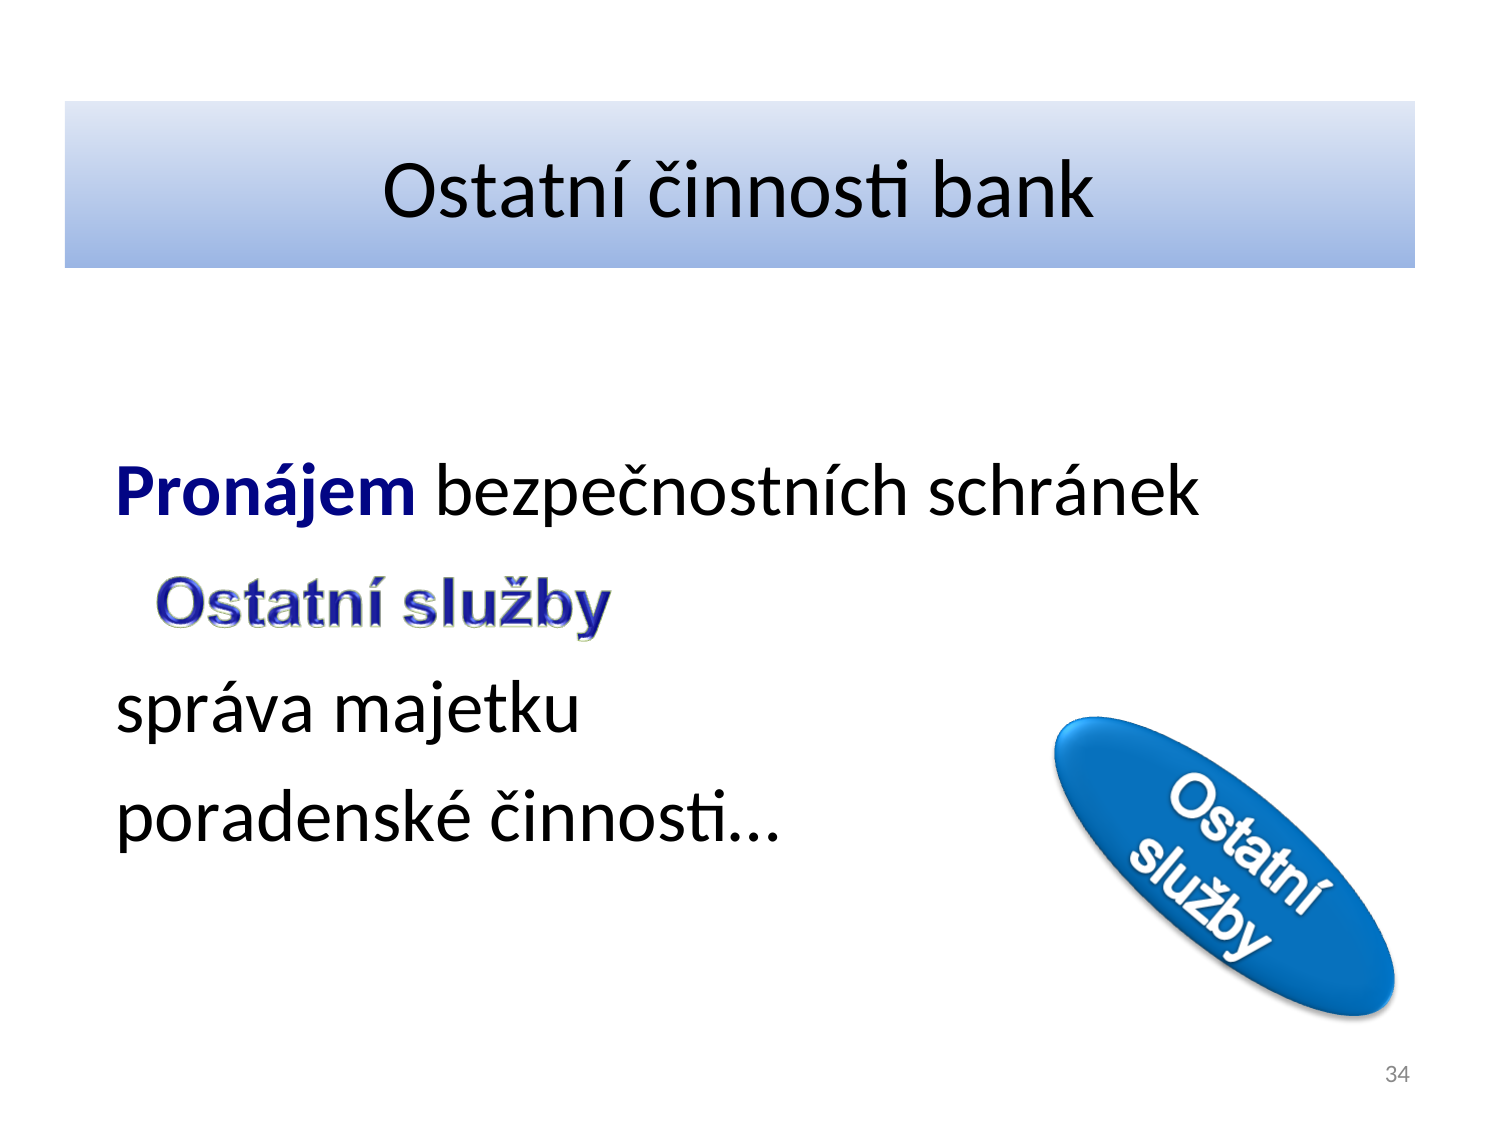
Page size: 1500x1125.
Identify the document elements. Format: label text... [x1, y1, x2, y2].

title Ostatní činnosti bank [64, 101, 1415, 268]
picture [112, 538, 651, 652]
list Pronájem bezpečnostních schránek správa majetku poradenské činnosti… [100, 432, 1451, 1082]
text_box <číslo> [1074, 1042, 1426, 1103]
picture [1045, 704, 1410, 1030]
